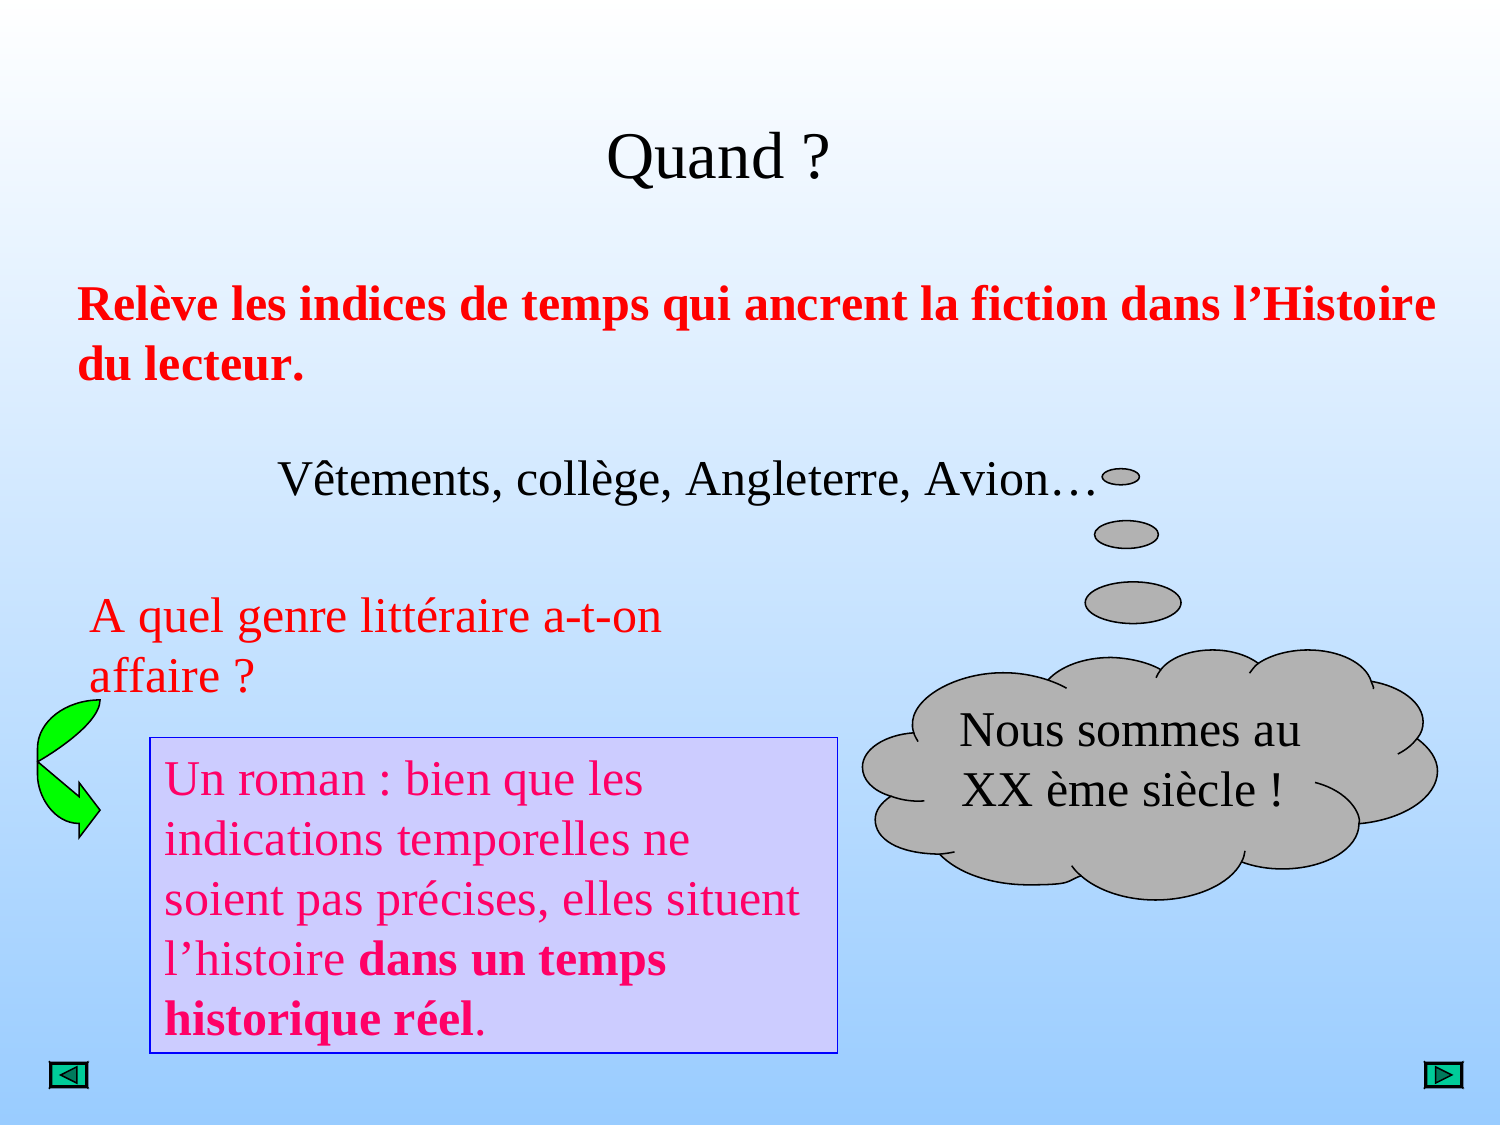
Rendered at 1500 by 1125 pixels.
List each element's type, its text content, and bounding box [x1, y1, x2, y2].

text_box A quel genre littéraire a-t-on affaire ? [74, 574, 700, 711]
text_box Vêtements, collège, Angleterre, Avion… [262, 437, 1163, 513]
text_box Nous sommes au XX ème siècle ! [1094, 520, 1159, 549]
text_box Nous sommes au XX ème siècle ! [862, 649, 1438, 901]
text_box Nous sommes au XX ème siècle ! [1102, 468, 1140, 485]
text_box Relève les indices de temps qui ancrent la fiction dans l’Histoire du lecteur. [62, 262, 1463, 398]
text_box [1426, 1062, 1463, 1088]
title Quand ? [412, 87, 1026, 226]
text_box Nous sommes au XX ème siècle ! [1085, 581, 1182, 624]
text_box [37, 699, 101, 838]
text_box Un roman : bien que les indications temporelles ne soient pas précises, elles situent l’histoire dans un temps historique réel. [150, 737, 838, 1053]
text_box [51, 1062, 88, 1088]
